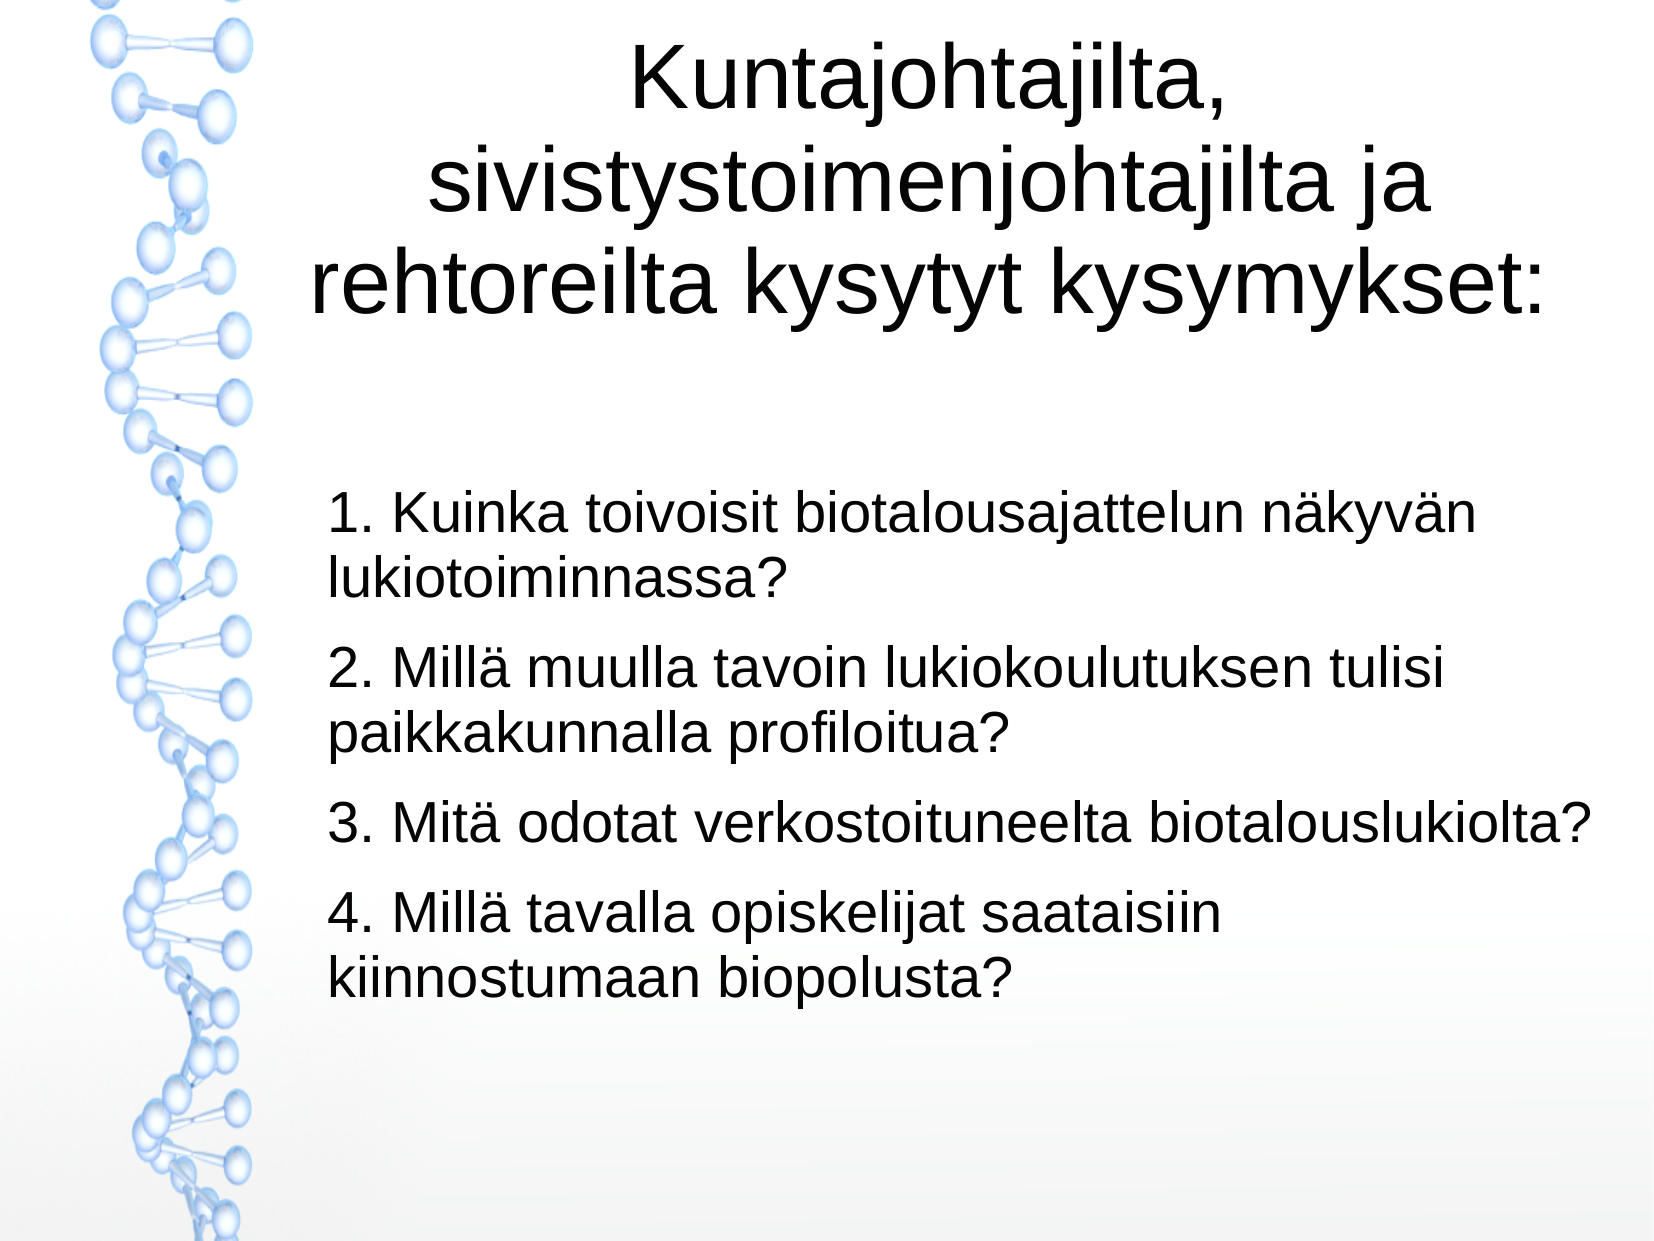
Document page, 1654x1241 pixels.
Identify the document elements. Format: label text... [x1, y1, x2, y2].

picture [0, 0, 1654, 1241]
title Kuntajohtajilta, sivistystoimenjohtajilta ja rehtoreilta kysytyt kysymykset: [265, 25, 1595, 299]
list 1. Kuinka toivoisit biotalousajattelun näkyvän lukiotoiminnassa? 2. Millä muulla tavoin lukiokoulutuksen tulisi paikkakunnalla profiloitua? 3. Mitä odotat verkostoituneelta biotalouslukiolta? 4. Millä tavalla opiskelijat saataisiin kiinnostumaan biopolusta? [265, 299, 1595, 1019]
